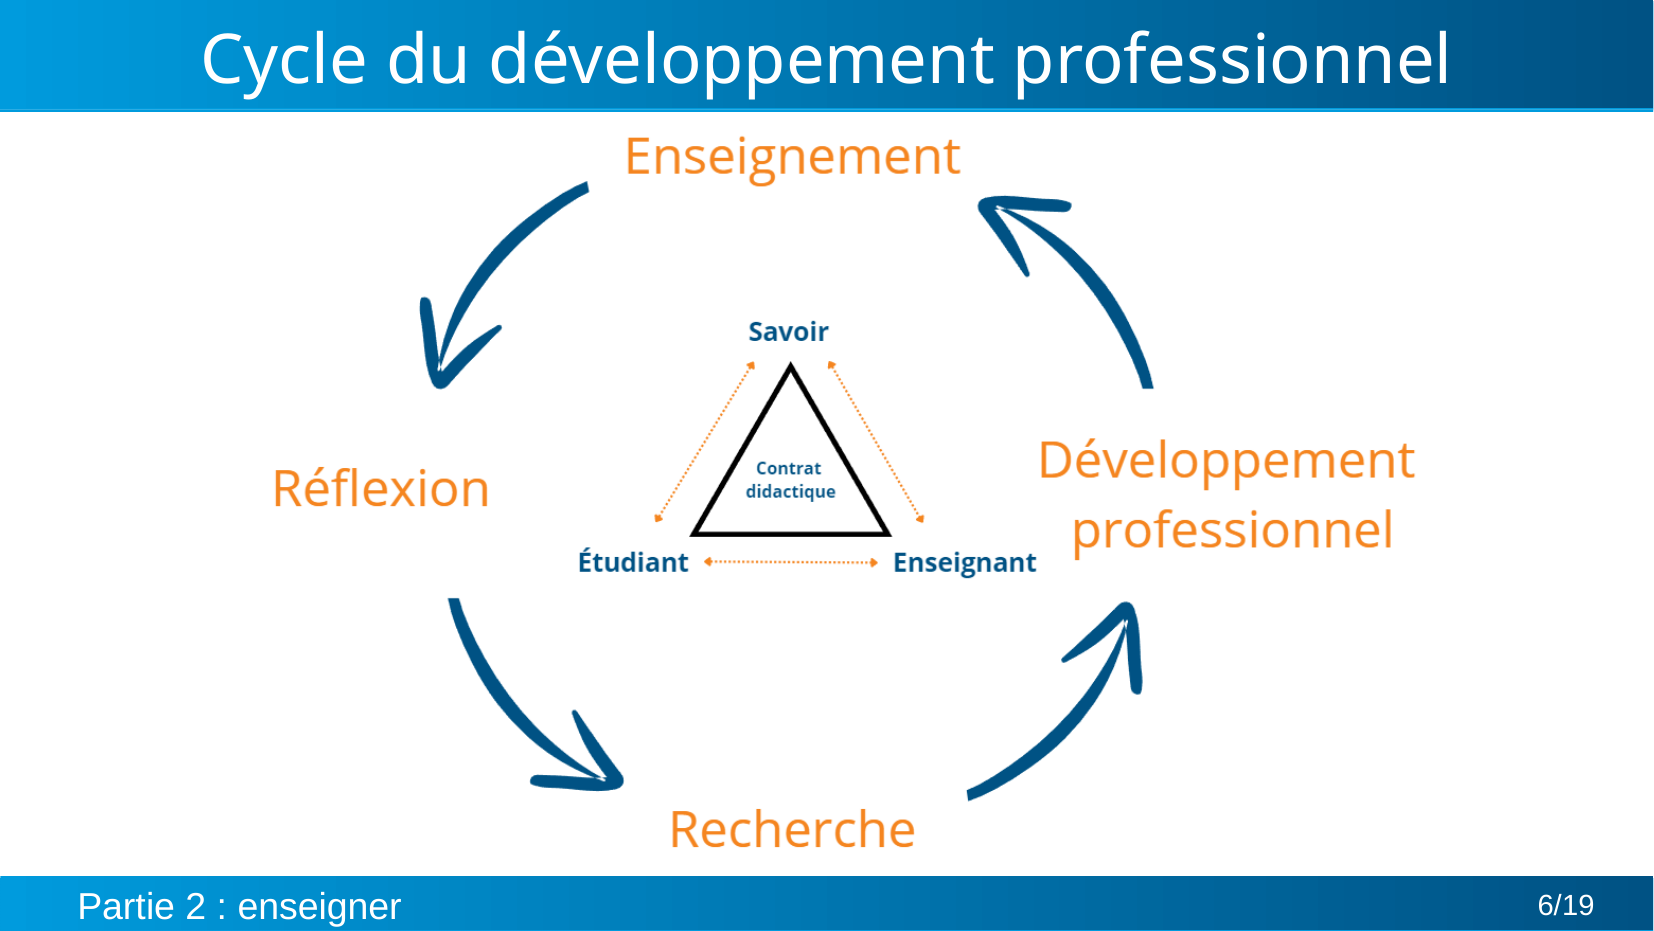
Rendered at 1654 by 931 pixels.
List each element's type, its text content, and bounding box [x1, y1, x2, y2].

title Cycle du développement professionnel [59, 17, 1595, 97]
text_box Partie 2 : enseigner [62, 878, 417, 931]
picture [259, 125, 1430, 863]
